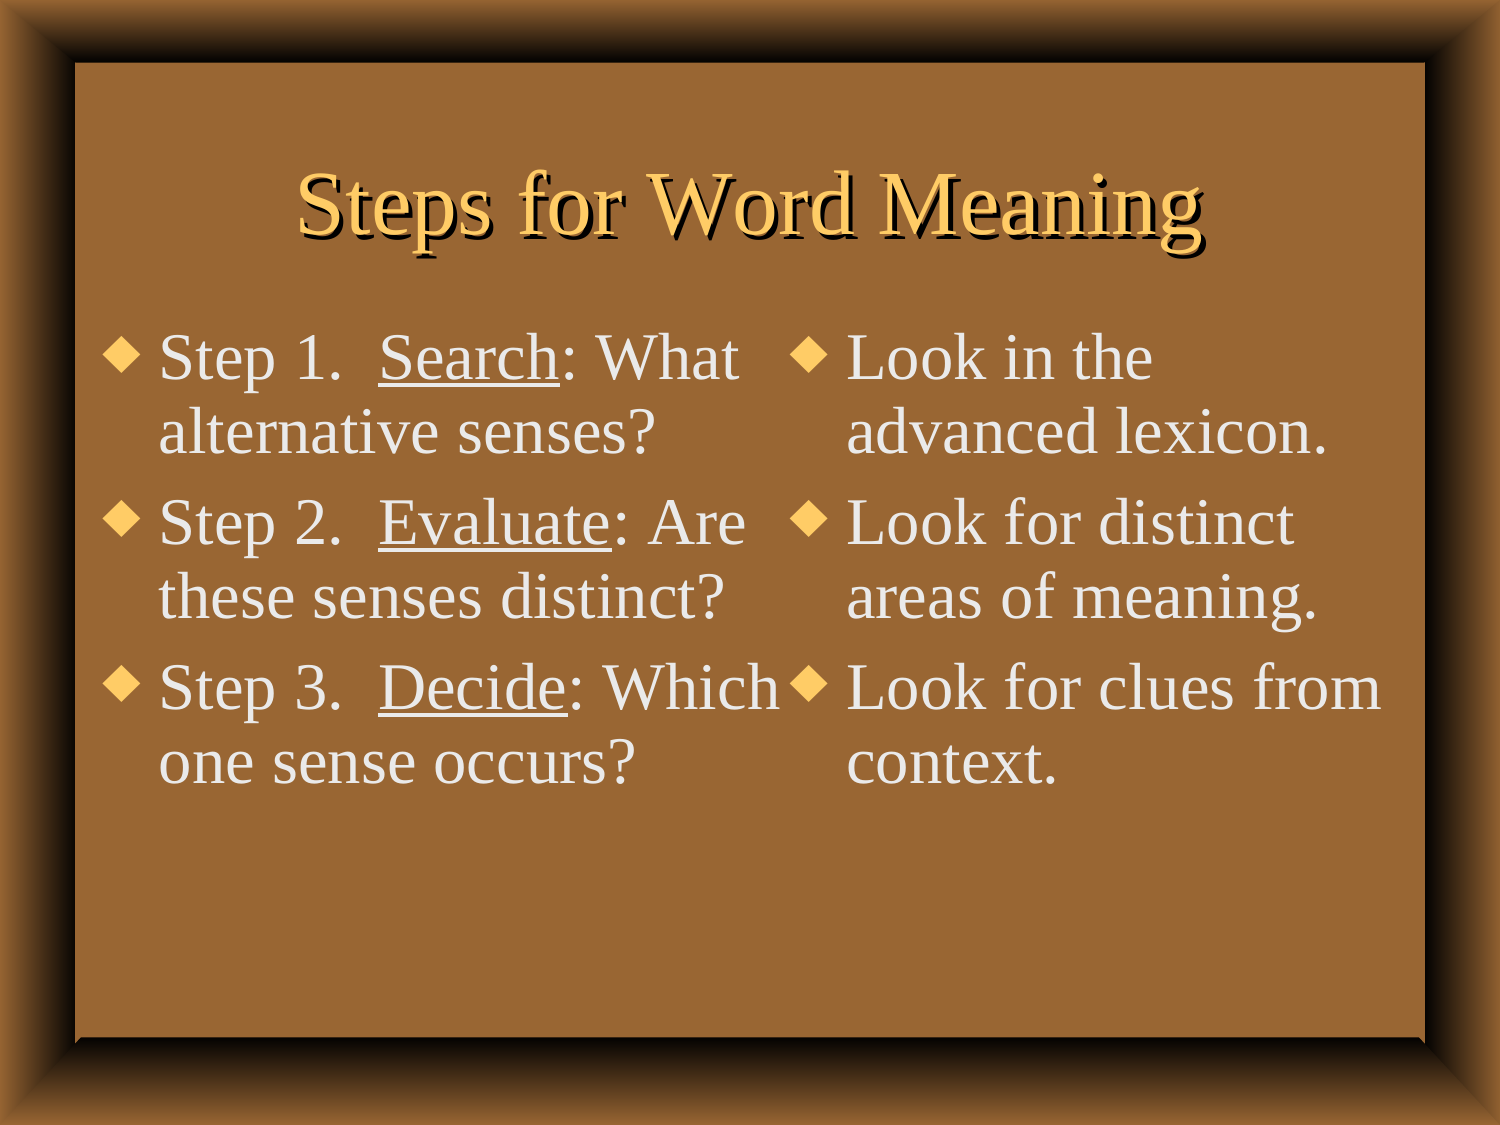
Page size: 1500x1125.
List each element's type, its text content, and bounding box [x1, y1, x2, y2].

list Look in the advanced lexicon. Look for distinct areas of meaning. Look for clues from context. [800, 312, 1401, 988]
list Step 1. Search: What alternative senses? Step 2. Evaluate: Are these senses distinct? Step 3. Decide: Which one sense occurs? [87, 312, 800, 988]
title Steps for Word Meaning [112, 74, 1388, 263]
